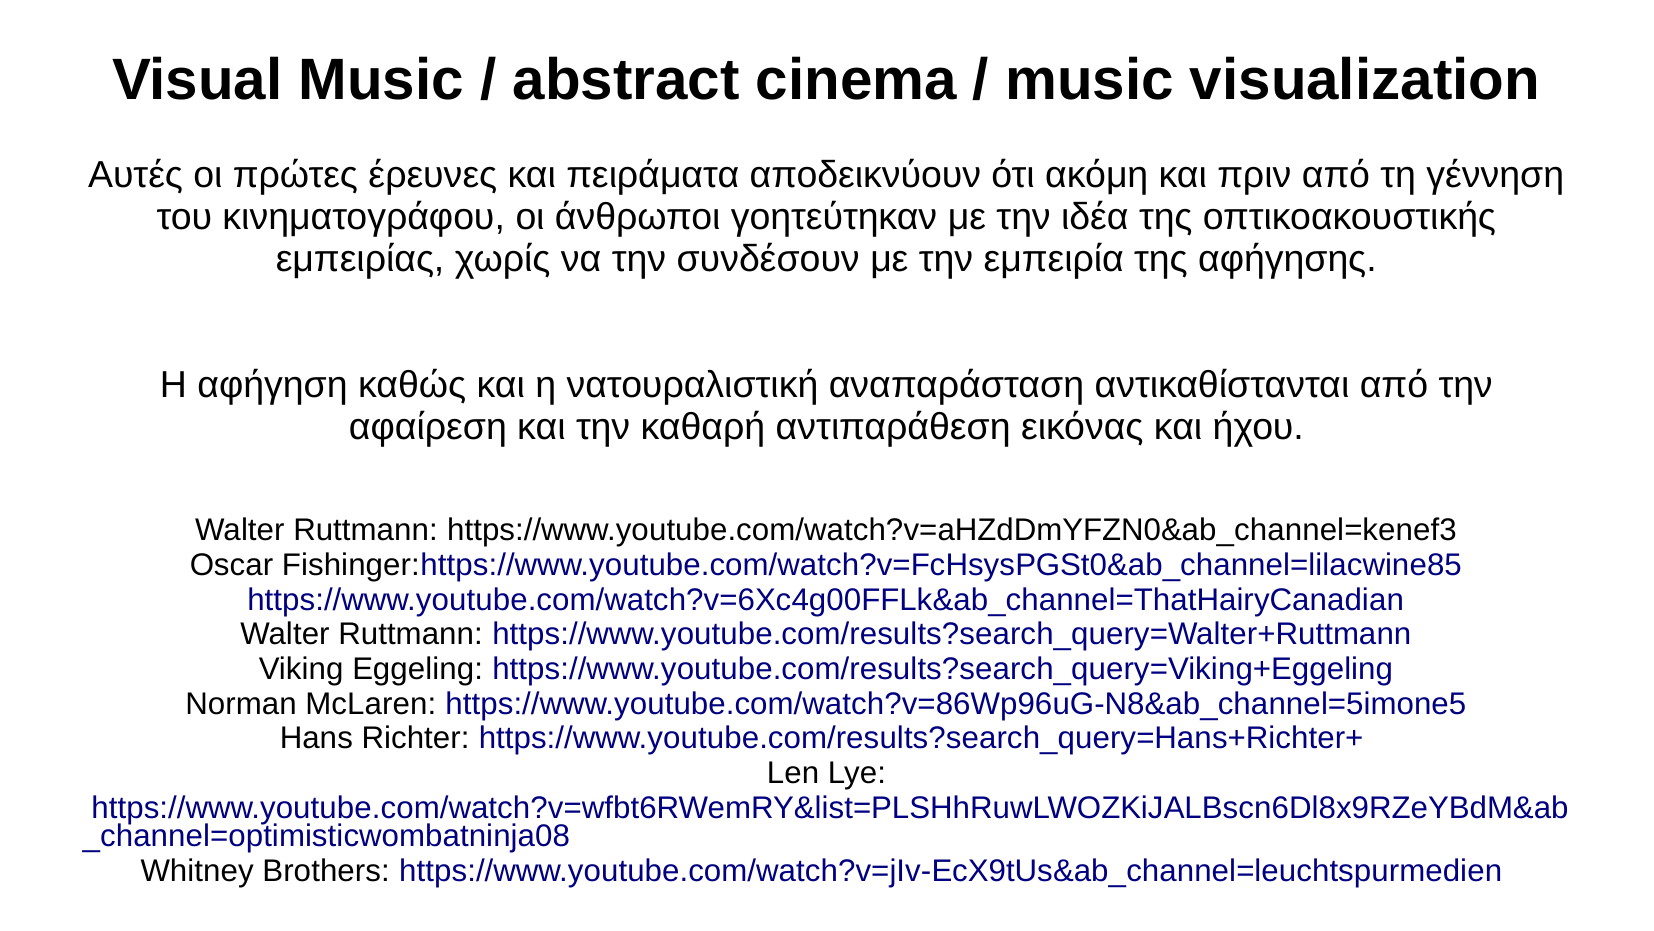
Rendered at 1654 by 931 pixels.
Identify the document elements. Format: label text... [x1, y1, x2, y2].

title Visual Music / abstract cinema / music visualization Αυτές οι πρώτες έρευνες και πειράματα αποδεικνύουν ότι ακόμη και πριν από τη γέννηση του κινηματογράφου, οι άνθρωποι γοητεύτηκαν με την ιδέα της οπτικοακουστικής εμπειρίας, χωρίς να την συνδέσουν με την εμπειρία της αφήγησης. Η αφήγηση καθώς και η νατουραλιστική αναπαράσταση αντικαθίστανται από την αφαίρεση και την καθαρή αντιπαράθεση εικόνας και ήχου. Walter Ruttmann: https://www.youtube.com/watch?v=aHZdDmYFZN0&ab_channel=kenef3 Oscar Fishinger:https://www.youtube.com/watch?v=FcHsysPGSt0&ab_channel=lilacwine85 https://www.youtube.com/watch?v=6Xc4g00FFLk&ab_channel=ThatHairyCanadian Walter Ruttmann: https://www.youtube.com/results?search_query=Walter+Ruttmann Viking Eggeling: https://www.youtube.com/results?search_query=Viking+Eggeling Norman McLaren: https://www.youtube.com/watch?v=86Wp96uG-N8&ab_channel=5imone5 Hans Richter: https://www.youtube.com/results?search_query=Hans+Richter+ Len Lye: https://www.youtube.com/watch?v=wfbt6RWemRY&list=PLSHhRuwLWOZKiJALBscn6Dl8x9RZeYBdM&ab_channel=optimisticwombatninja08Whitney Brothers: https://www.youtube.com/watch?v=jIv-EcX9tUs&ab_channel=leuchtspurmedien [82, 31, 1571, 910]
